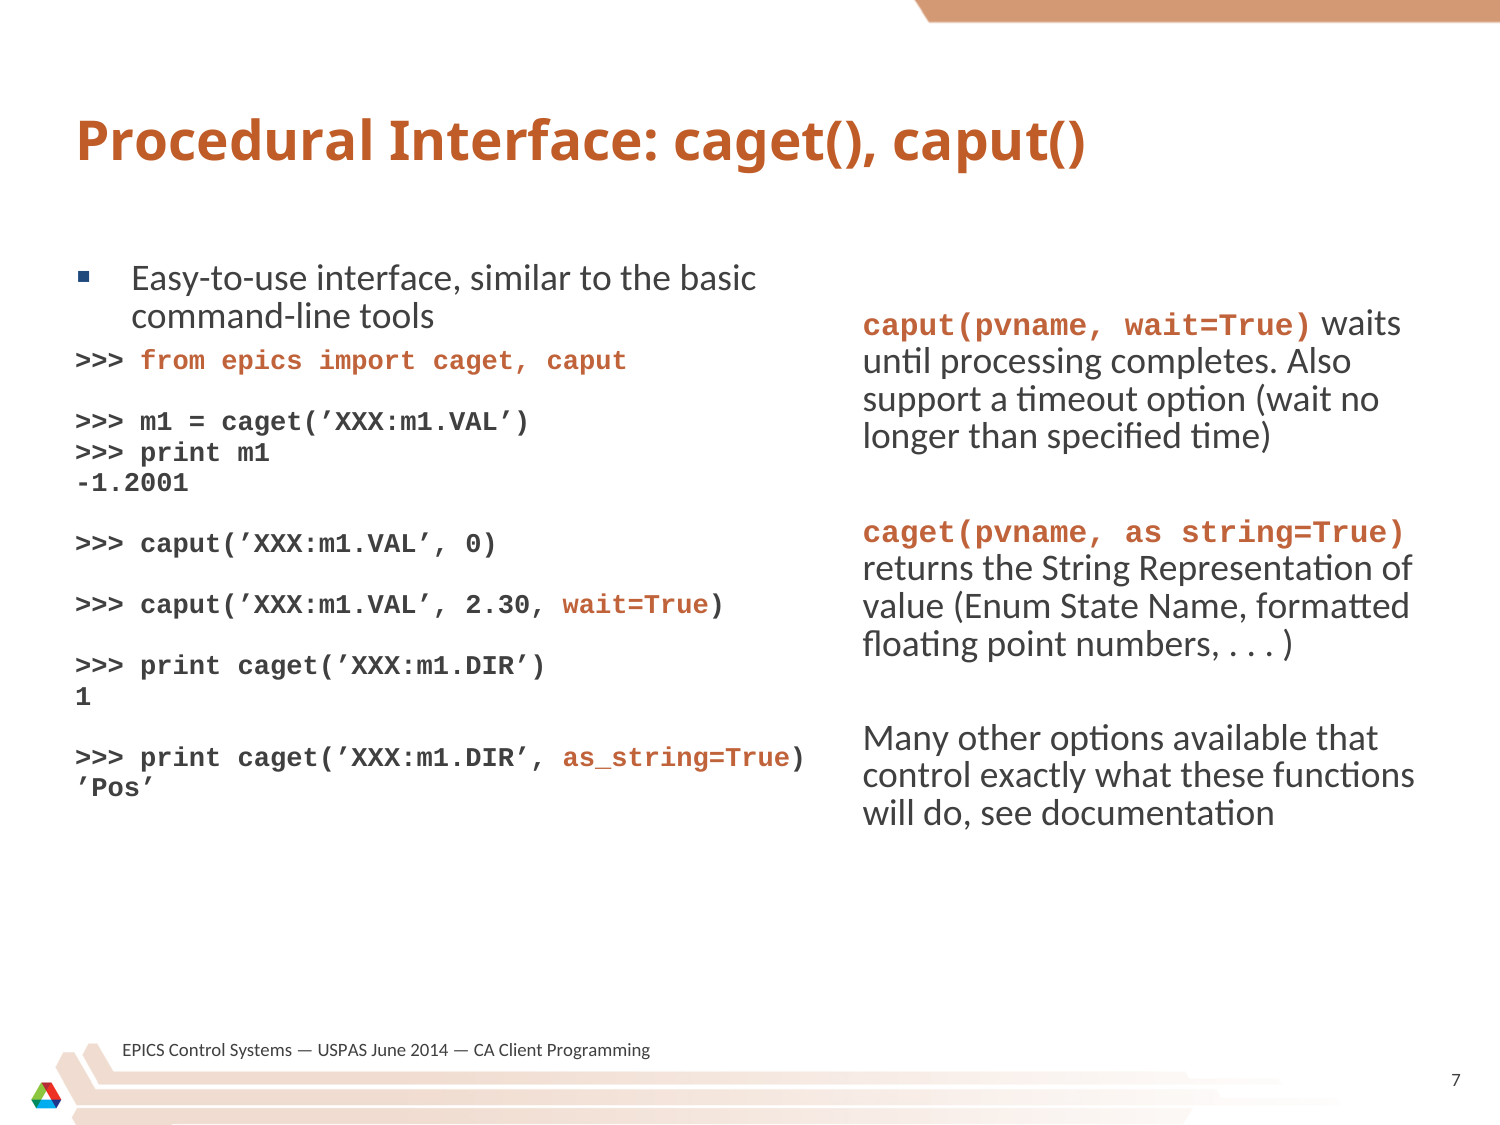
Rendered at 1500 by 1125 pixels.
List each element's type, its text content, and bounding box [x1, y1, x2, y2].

title Procedural Interface: caget(), caput() [75, 45, 1426, 233]
picture [0, 0, 1500, 24]
list Easy-to-use interface, similar to the basic command-line tools >>> from epics import caget, caput >>> m1 = caget(’XXX:m1.VAL’) >>> print m1 -1.2001 >>> caput(’XXX:m1.VAL’, 0) >>> caput(’XXX:m1.VAL’, 2.30, wait=True) >>> print caget(’XXX:m1.DIR’) 1 >>> print caget(’XXX:m1.DIR’, as_string=True) ’Pos’ [75, 262, 826, 916]
picture [0, 1037, 1500, 1125]
list caput(pvname, wait=True) waits until processing completes. Also support a timeout option (wait no longer than speciﬁed time) caget(pvname, as string=True) returns the String Representation of value (Enum State Name, formatted ﬂoating point numbers, . . . ) Many other options available that control exactly what these functions will do, see documentation [862, 262, 1426, 940]
